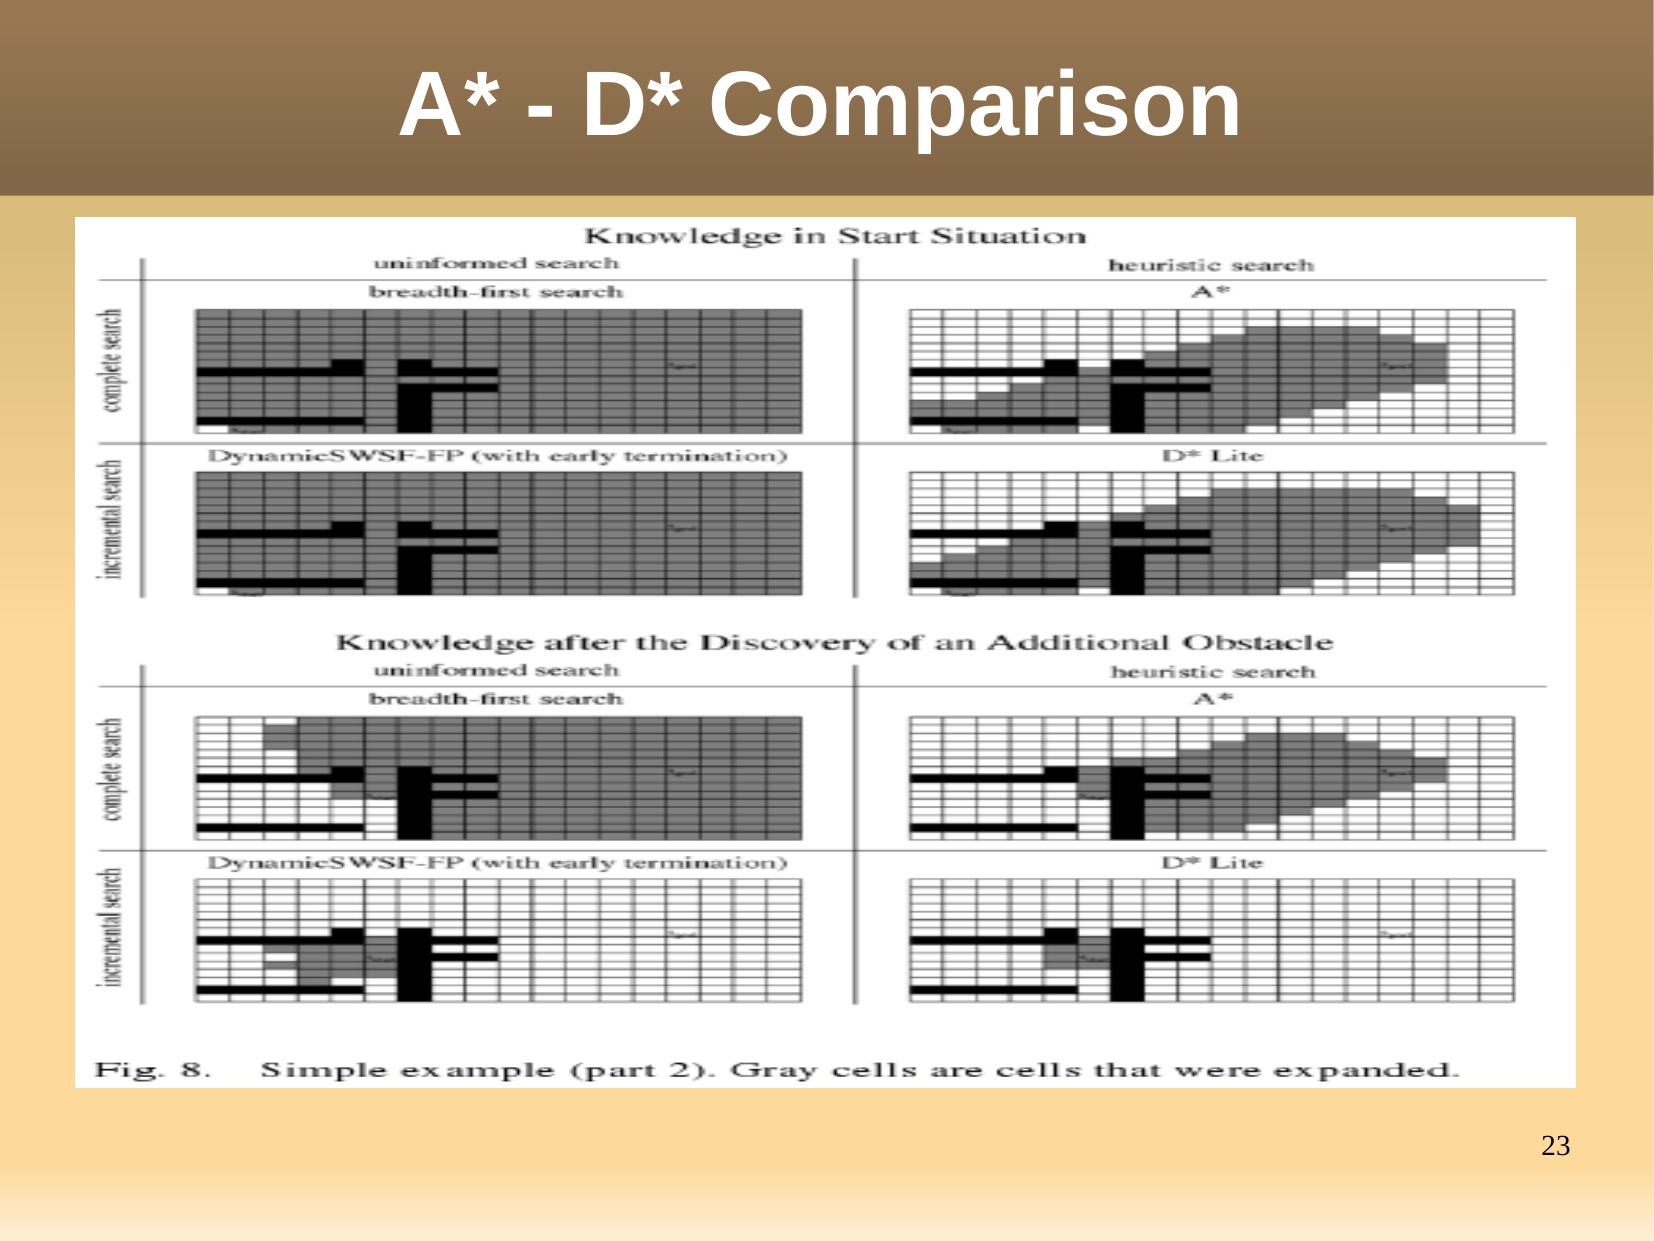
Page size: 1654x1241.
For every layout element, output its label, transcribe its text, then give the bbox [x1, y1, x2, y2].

title A* - D* Comparison [76, 7, 1565, 200]
picture [0, 0, 1654, 1241]
